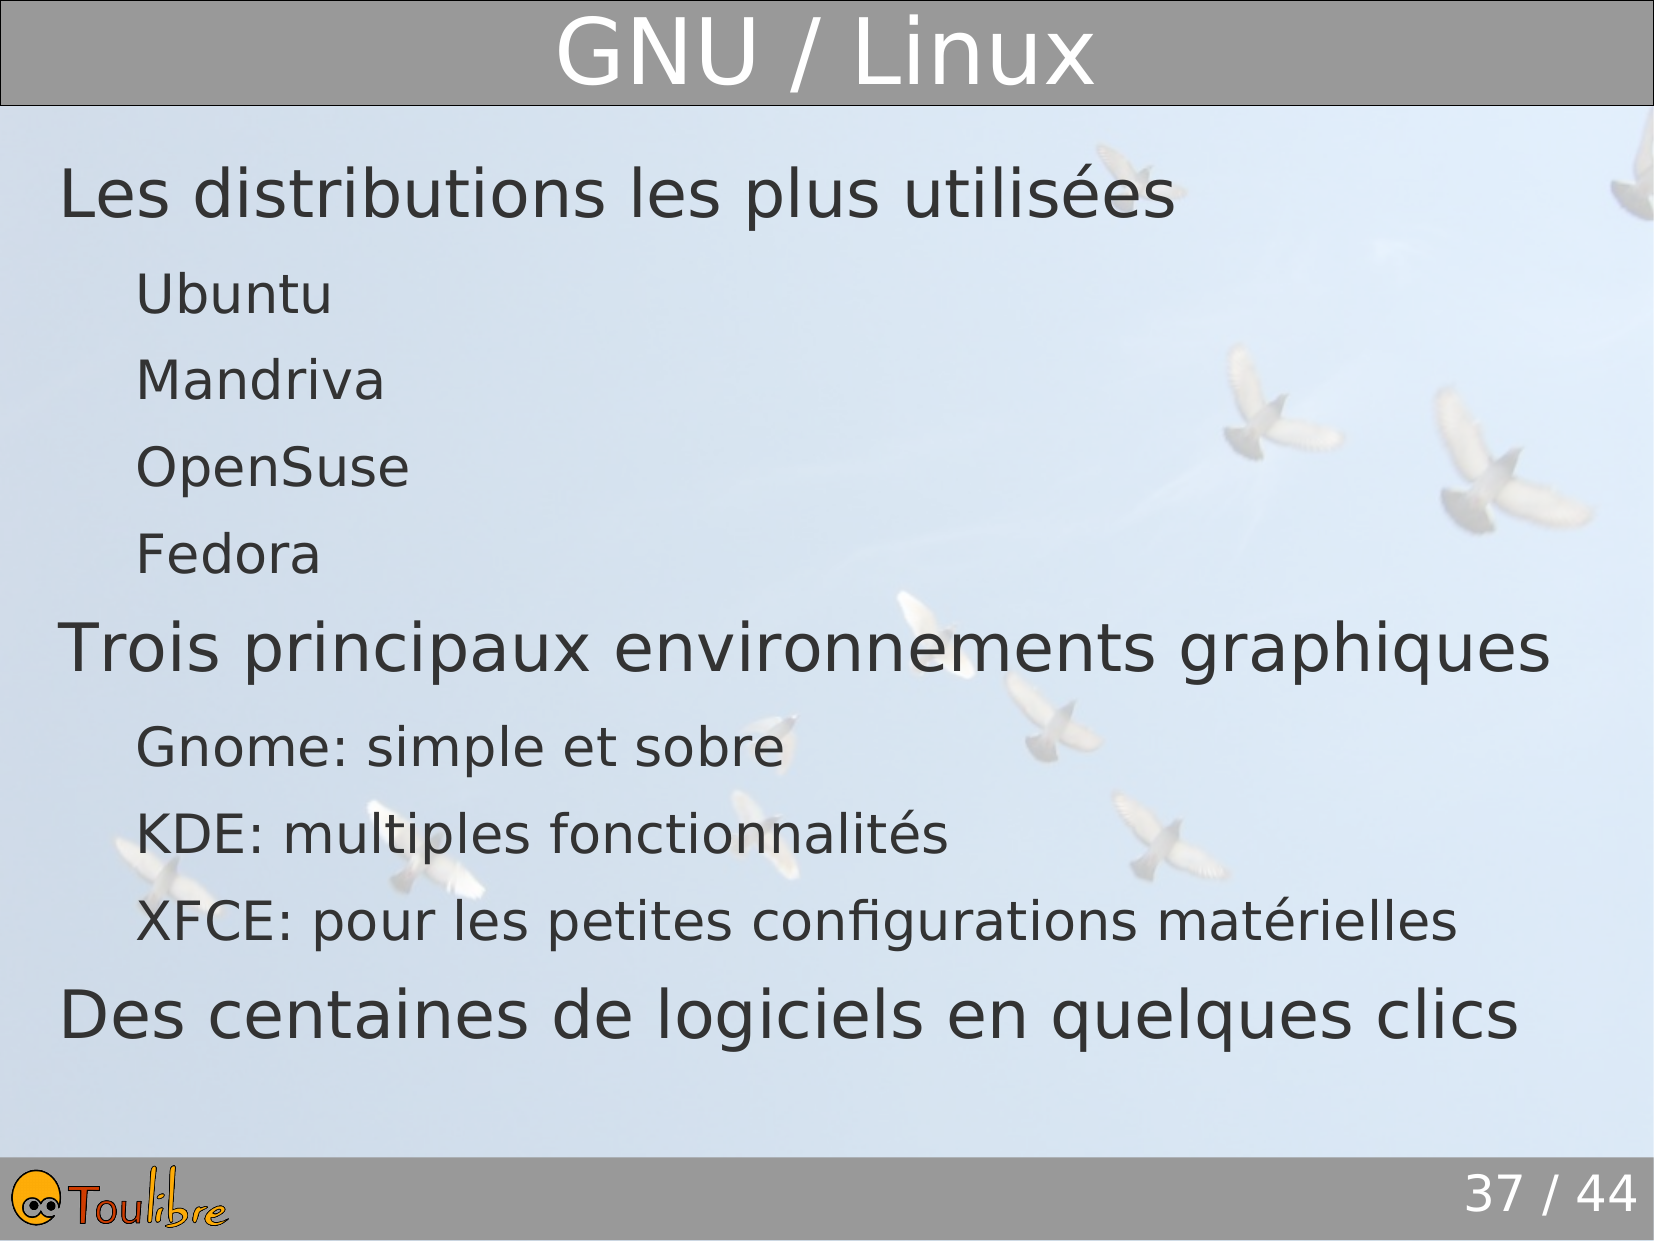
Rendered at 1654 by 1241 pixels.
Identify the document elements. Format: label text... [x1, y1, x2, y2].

list Les distributions les plus utilisées Ubuntu Mandriva OpenSuse Fedora Trois principaux environnements graphiques Gnome: simple et sobre KDE: multiples fonctionnalités XFCE: pour les petites configurations matérielles Des centaines de logiciels en quelques clics [41, 155, 1636, 1117]
title GNU / Linux [0, 0, 1654, 107]
picture [11, 1165, 229, 1228]
